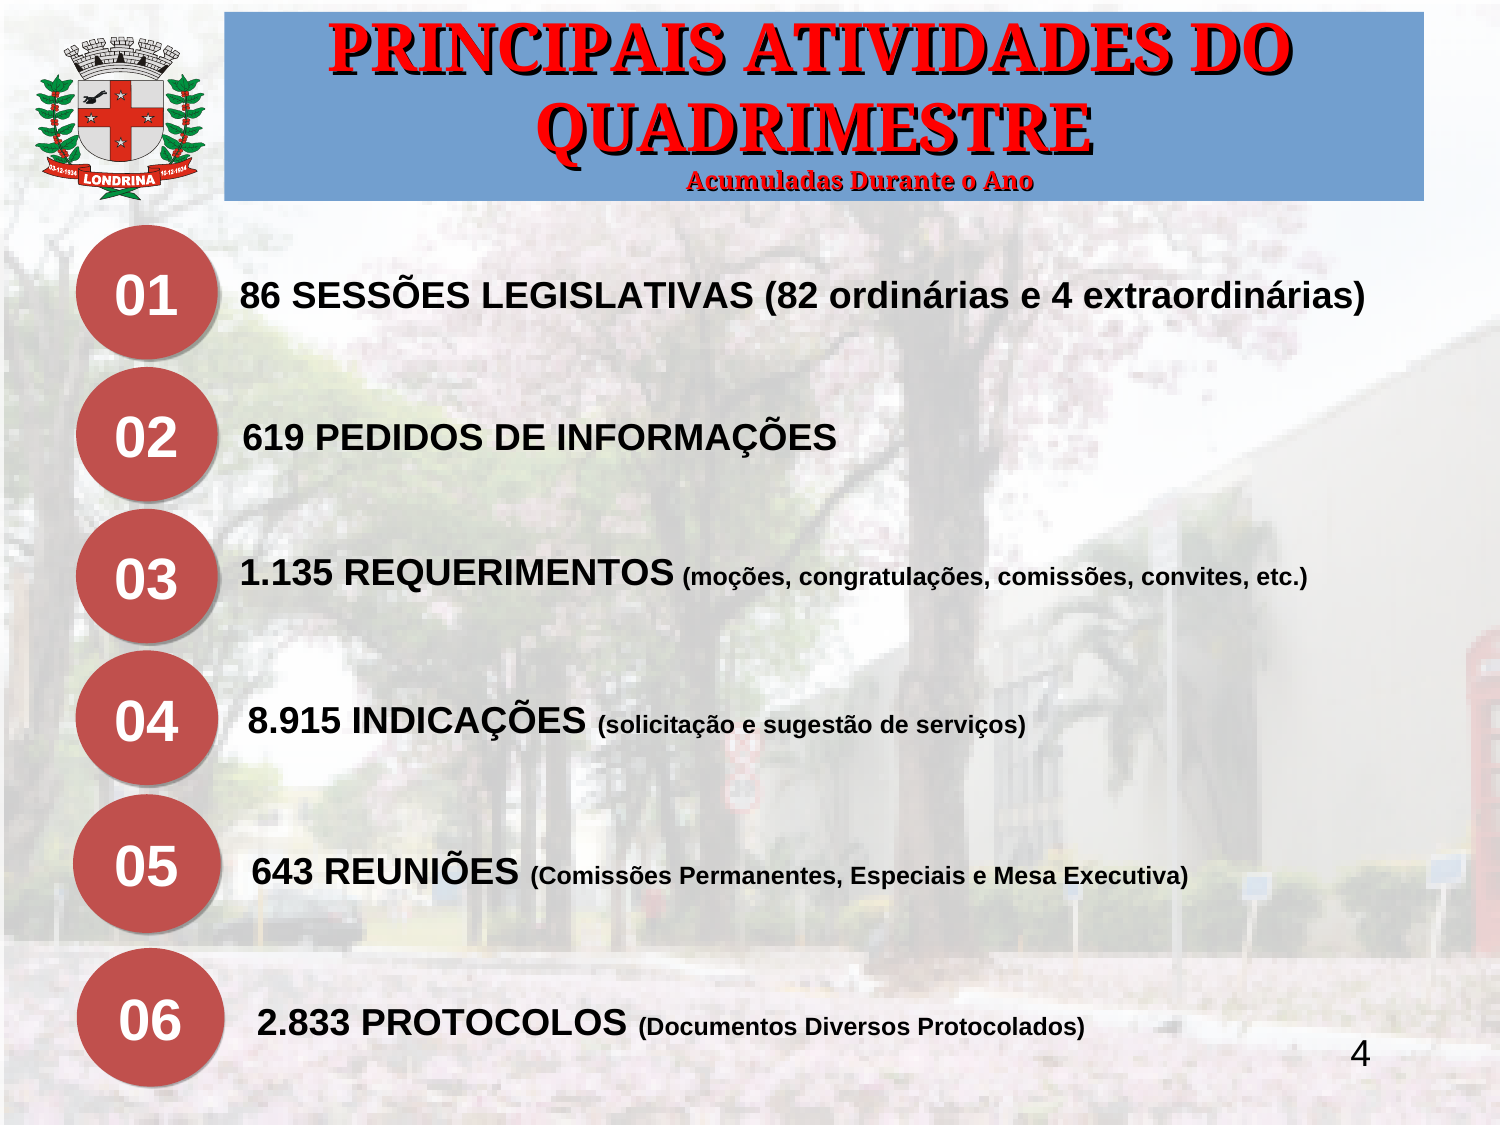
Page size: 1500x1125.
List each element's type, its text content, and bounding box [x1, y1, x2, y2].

text_box PRINCIPAIS ATIVIDADES DO QUADRIMESTRE Acumuladas Durante o Ano [224, 11, 1424, 201]
text_box 04 [75, 650, 219, 786]
text_box 02 [76, 366, 218, 502]
text_box 1.135 REQUERIMENTOS (moções, congratulações, comissões, convites, etc.) [224, 540, 1371, 656]
text_box 643 REUNIÕES (Comissões Permanentes, Especiais e Mesa Executiva) [236, 839, 1270, 948]
text_box 619 PEDIDOS DE INFORMAÇÕES [227, 405, 1365, 473]
text_box 8.915 INDICAÇÕES (solicitação e sugestão de serviços) [232, 688, 1471, 756]
text_box 06 [76, 947, 225, 1087]
text_box 05 [72, 794, 221, 933]
text_box <número> [1335, 1021, 1500, 1092]
text_box 03 [75, 508, 218, 644]
text_box 2.833 PROTOCOLOS (Documentos Diversos Protocolados) [242, 990, 1276, 1099]
text_box 86 SESSÕES LEGISLATIVAS (82 ordinárias e 4 extraordinárias) [224, 263, 1435, 355]
text_box 01 [75, 225, 218, 360]
picture [35, 36, 206, 201]
